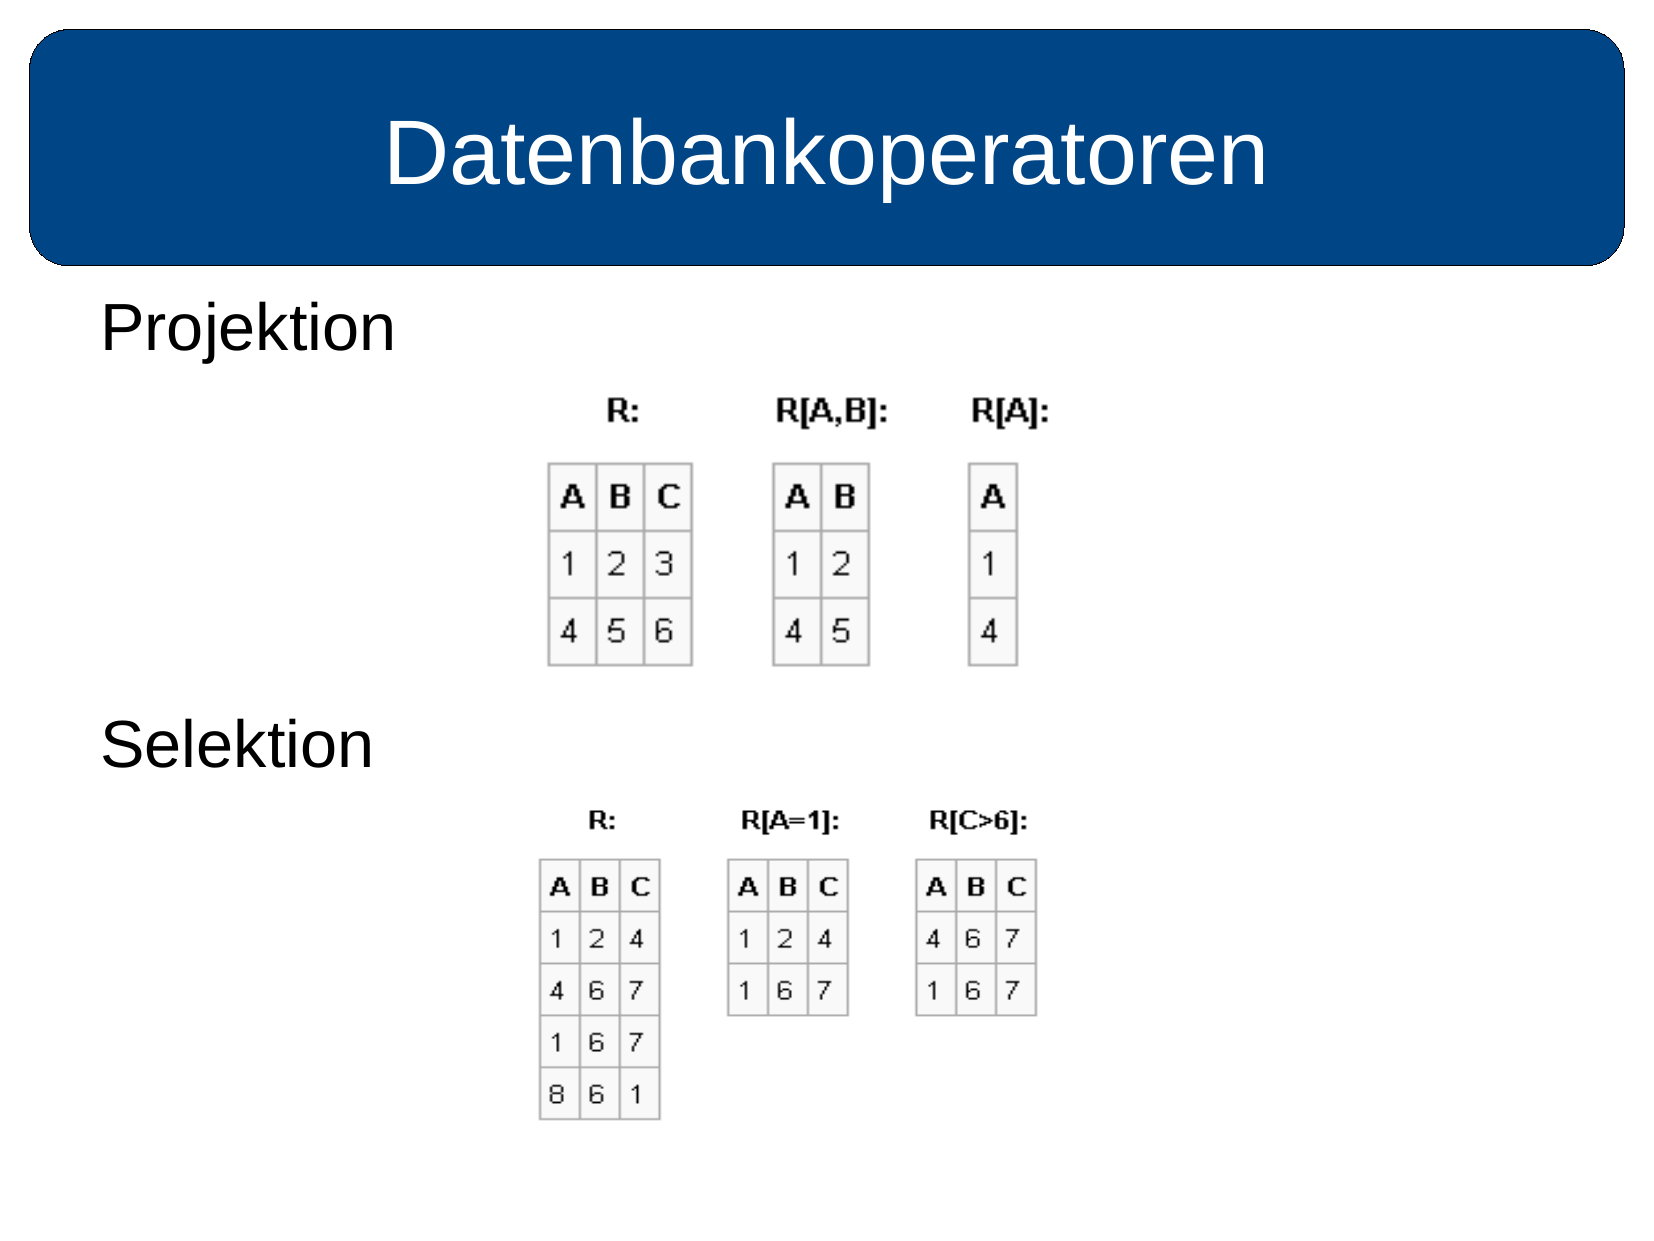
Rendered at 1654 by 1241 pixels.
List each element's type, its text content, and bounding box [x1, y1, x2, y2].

picture [513, 785, 1093, 1165]
picture [514, 377, 1093, 703]
title Datenbankoperatoren [82, 49, 1571, 257]
list Projektion Selektion [82, 290, 1571, 1109]
